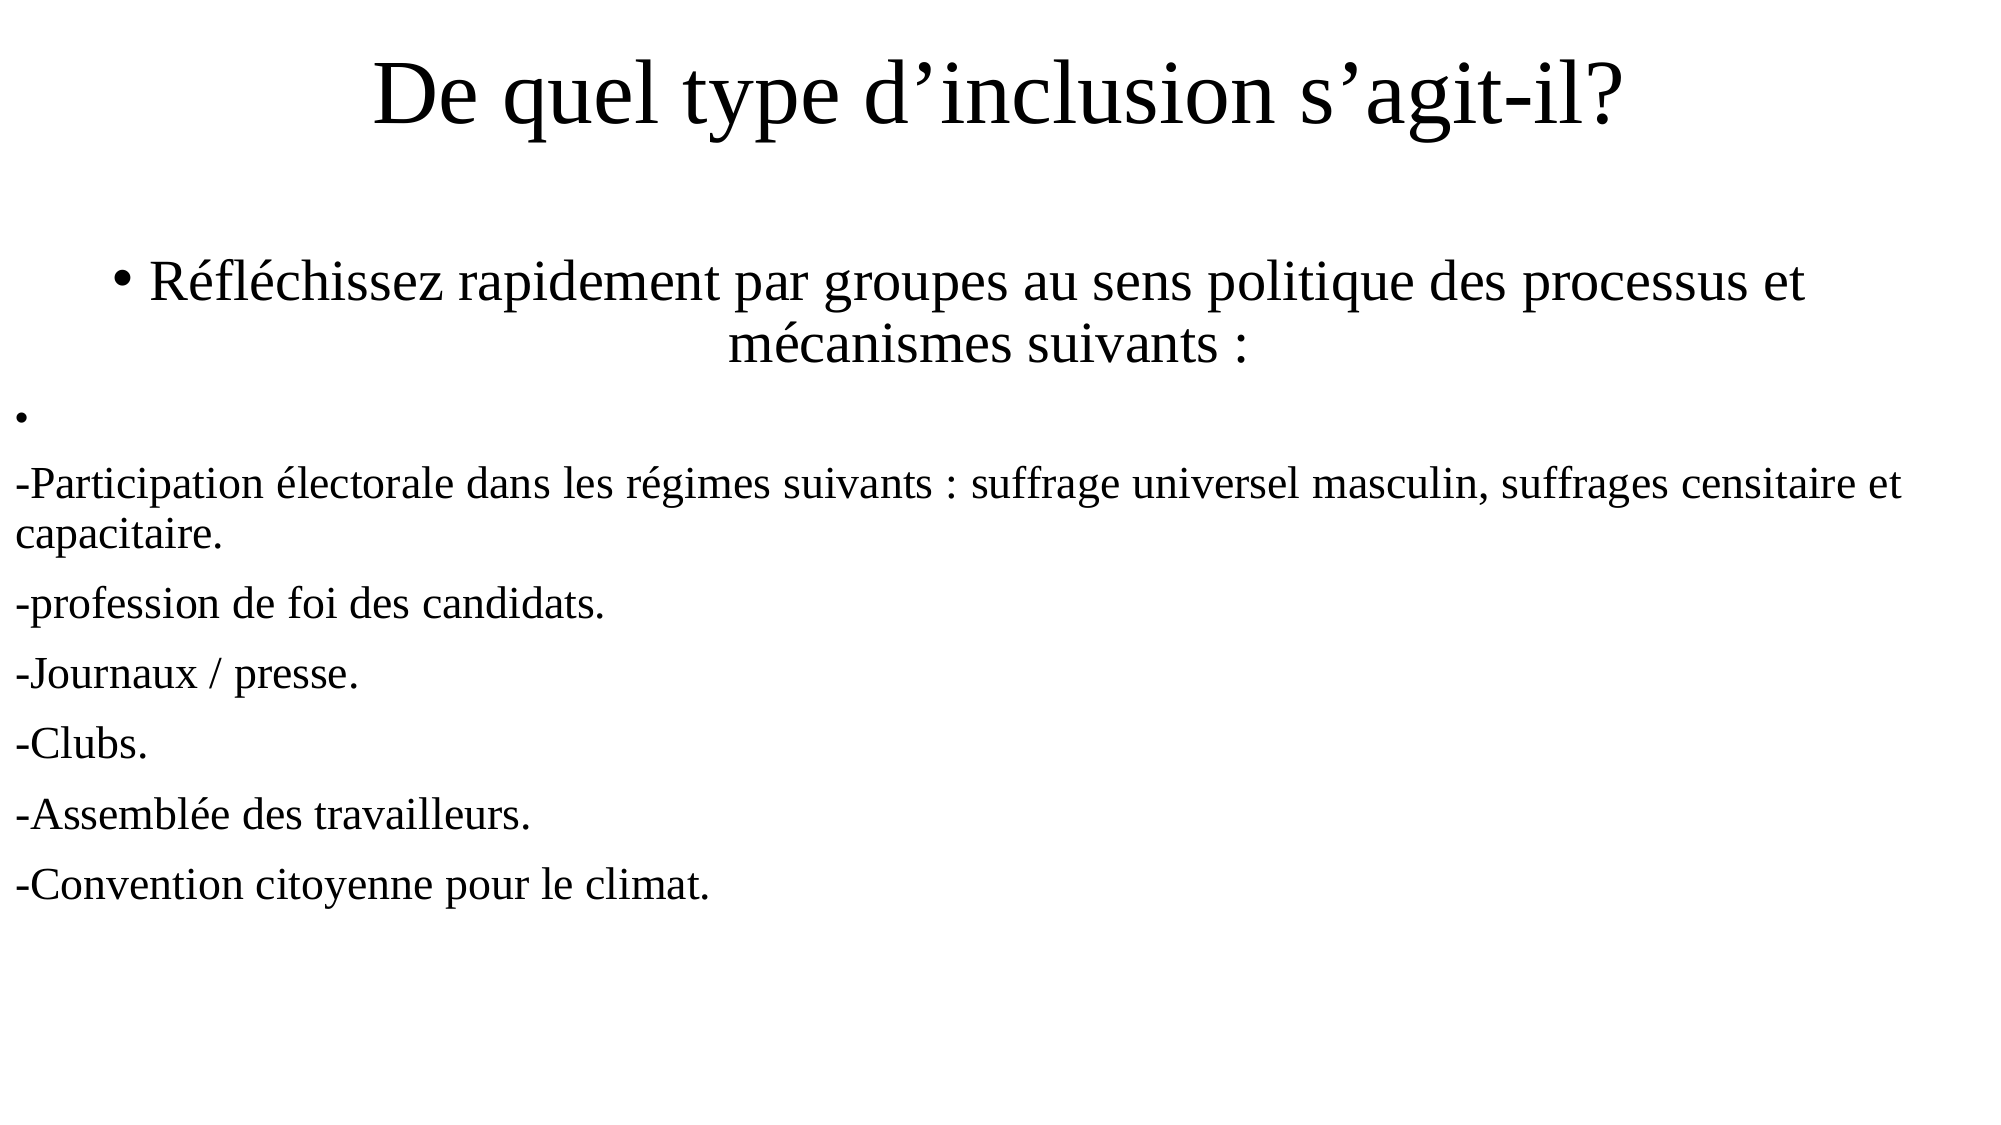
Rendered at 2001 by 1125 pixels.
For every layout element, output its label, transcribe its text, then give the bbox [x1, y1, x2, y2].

list Réfléchissez rapidement par groupes au sens politique des processus et mécanismes suivants : -Participation électorale dans les régimes suivants : suffrage universel masculin, suffrages censitaire et capacitaire. -profession de foi des candidats. -Journaux / presse. -Clubs. -Assemblée des travailleurs. -Convention citoyenne pour le climat. [0, 242, 2000, 1125]
title De quel type d’inclusion s’agit-il? [249, 0, 1750, 188]
